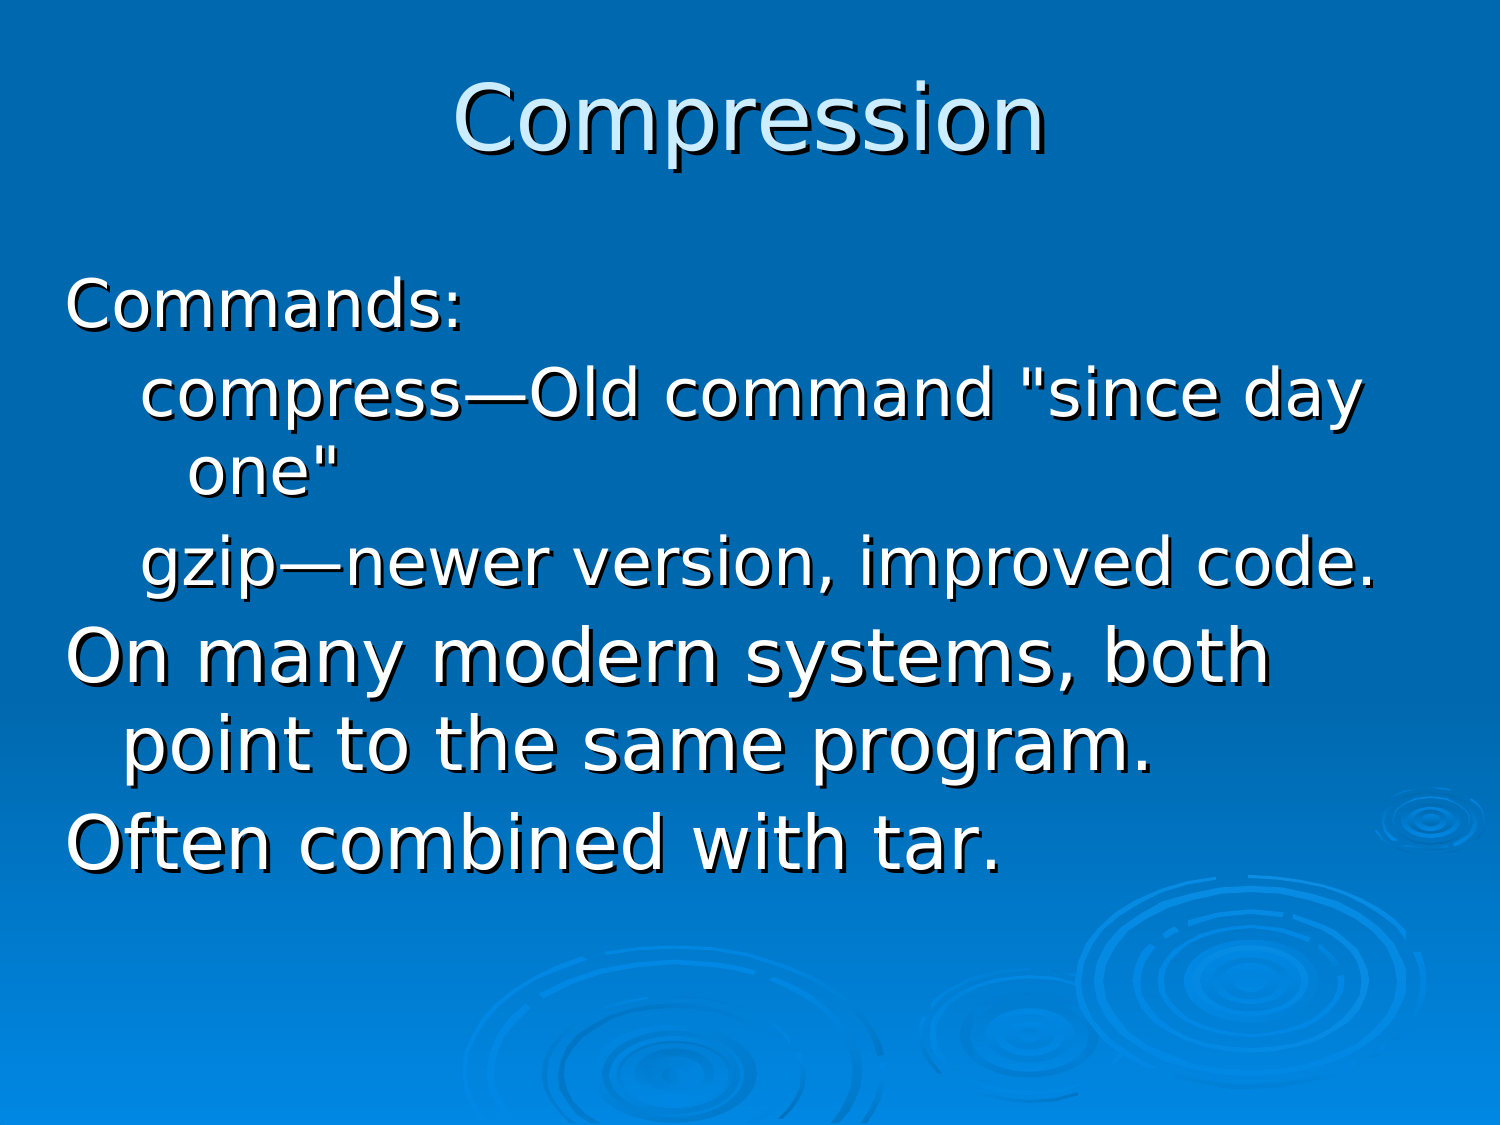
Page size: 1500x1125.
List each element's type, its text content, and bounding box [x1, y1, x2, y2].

list Commands: compress—Old command "since day one" gzip—newer version, improved code. On many modern systems, both point to the same program. Often combined with tar. [50, 262, 1463, 1076]
title Compression [75, 45, 1426, 196]
